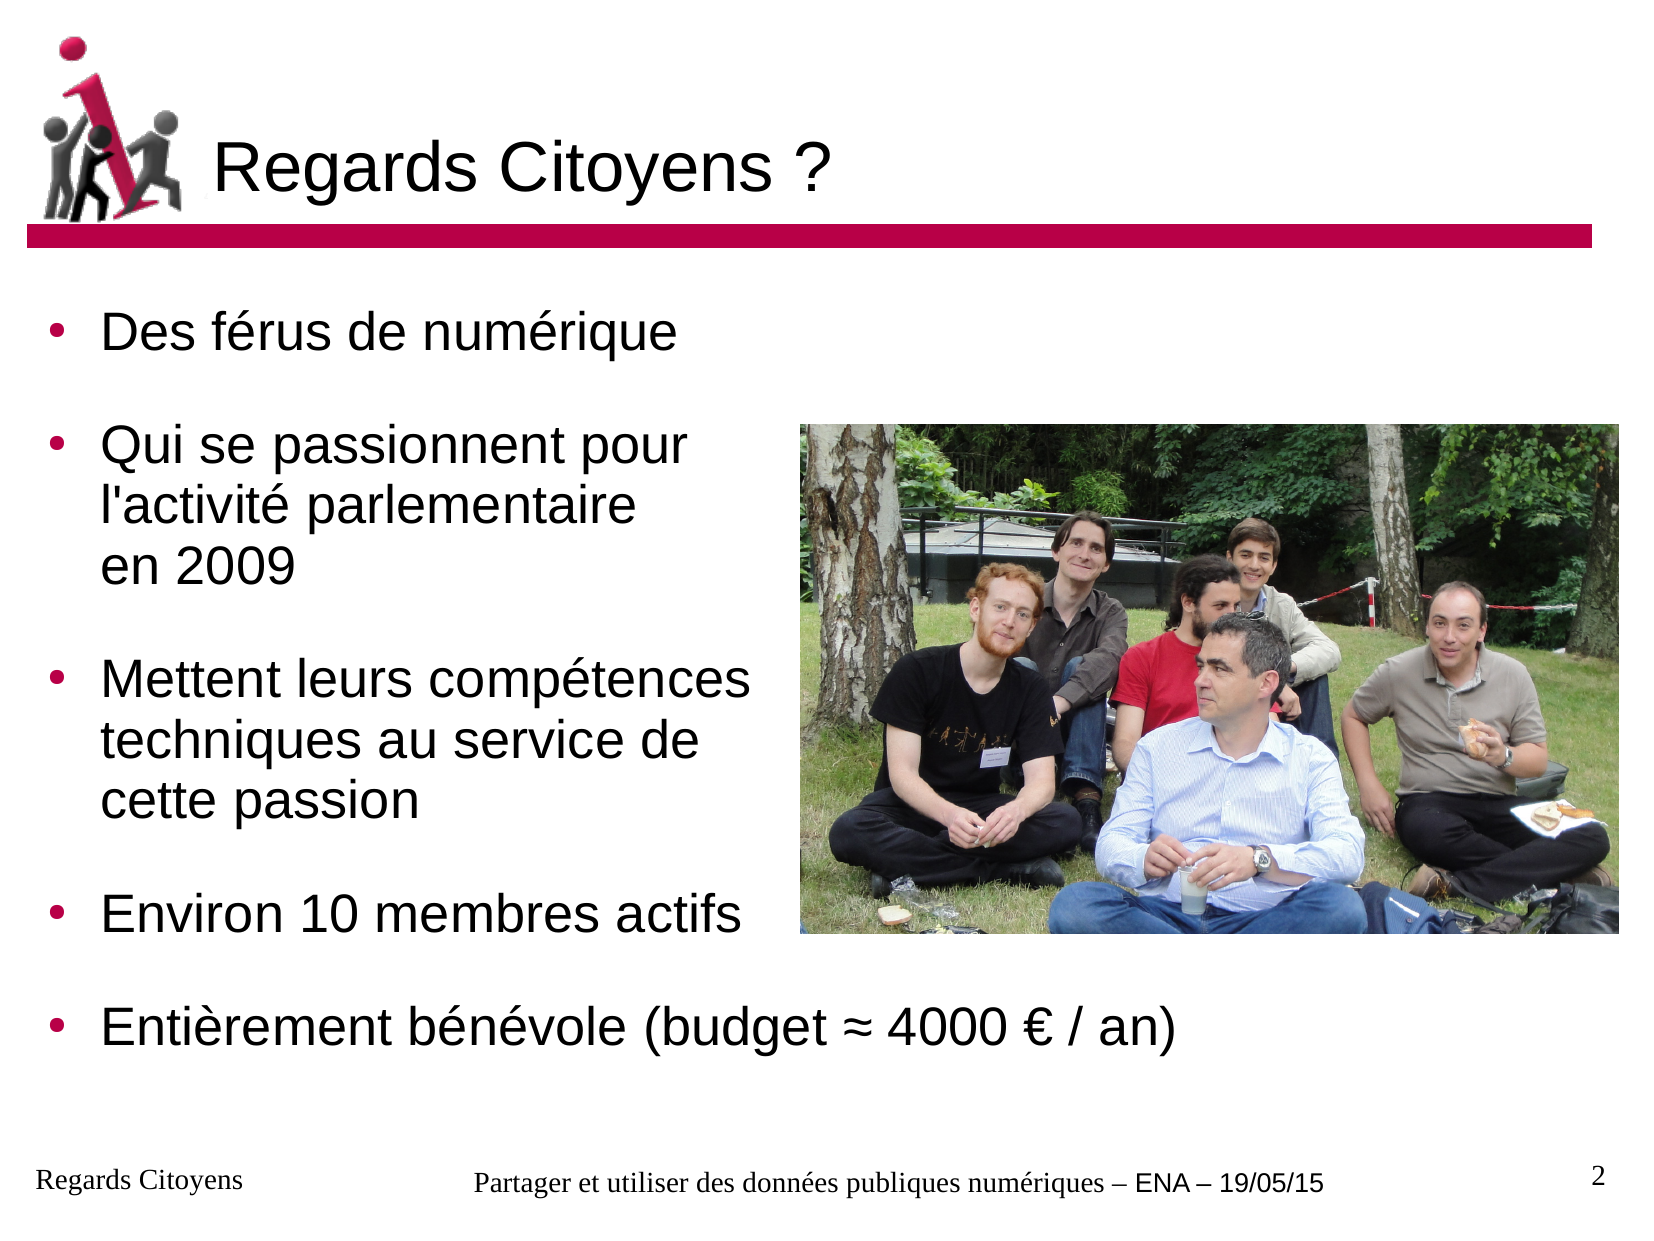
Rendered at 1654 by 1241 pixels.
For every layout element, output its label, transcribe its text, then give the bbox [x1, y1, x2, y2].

picture [800, 424, 1619, 934]
title Regards Citoyens ? [212, 70, 1565, 264]
list Des férus de numérique Qui se passionnent pour l'activité parlementaire en 2009 Mettent leurs compétences techniques au service de cette passion Environ 10 membres actifs Entièrement bénévole (budget ≈ 4000 € / an) [29, 301, 1271, 1120]
picture [27, 31, 208, 224]
